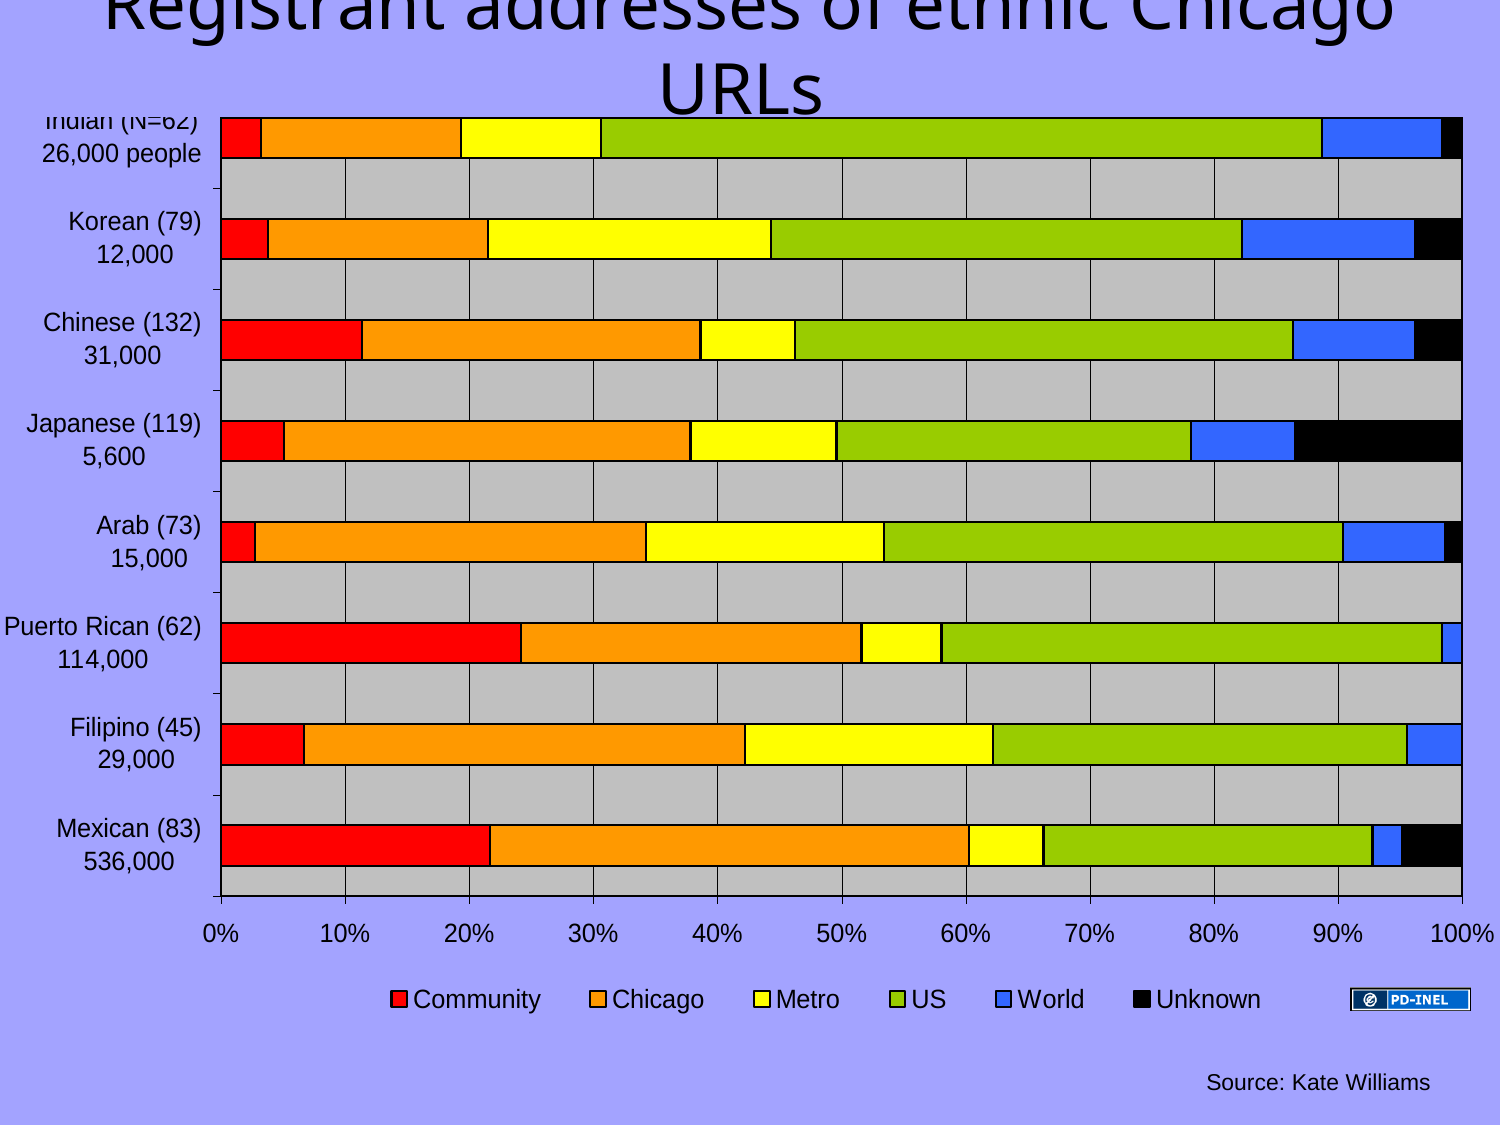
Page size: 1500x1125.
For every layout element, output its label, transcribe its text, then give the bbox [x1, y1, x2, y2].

text_box Source: Kate Williams [1170, 1062, 1446, 1100]
title Registrant addresses of ethnic Chicago URLs [0, 0, 1500, 138]
picture [0, 138, 1500, 1038]
